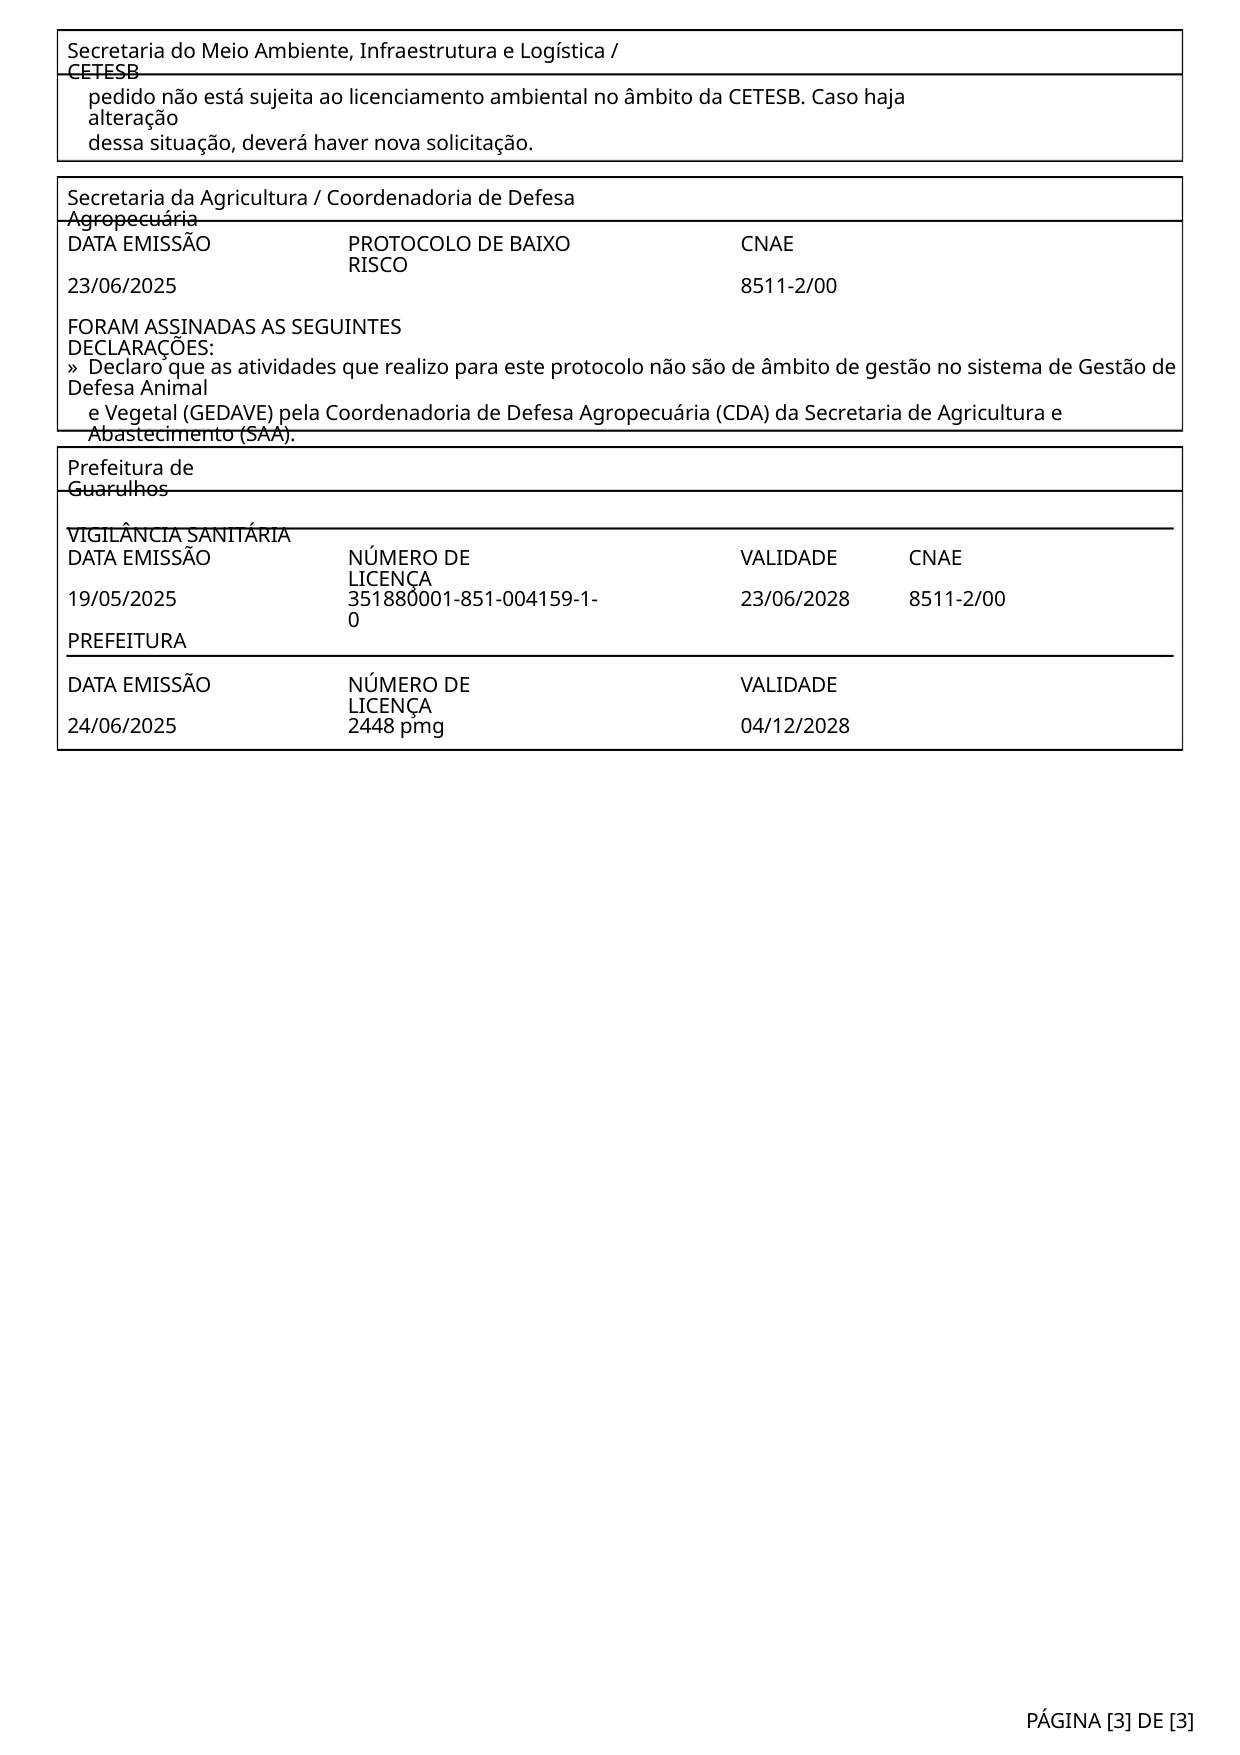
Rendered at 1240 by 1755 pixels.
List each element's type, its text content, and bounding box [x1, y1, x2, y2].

text_box NÚMERO DE LICENÇA [347, 548, 560, 590]
text_box DATA EMISSÃO [67, 234, 226, 256]
text_box [56, 176, 1184, 432]
text_box CNAE [908, 548, 982, 570]
text_box PREFEITURA DATA EMISSÃO 24/06/2025 [67, 631, 226, 739]
text_box pedido não está sujeita ao licenciamento ambiental no âmbito da CETESB. Caso haja alteração dessa situação, deverá haver nova solicitação. [88, 88, 908, 155]
text_box NÚMERO DE LICENÇA [347, 675, 560, 718]
text_box 351880001-851-004159-1-0 [347, 590, 610, 632]
text_box 23/06/2025 [67, 276, 193, 298]
text_box [56, 446, 1184, 751]
text_box PROTOCOLO DE BAIXO RISCO [347, 234, 627, 277]
text_box » Declaro que as atividades que realizo para este protocolo não são de âmbito de gestão no sistema de Gestão de Defesa Animal e Vegetal (GEDAVE) pela Coordenadoria de Defesa Agropecuária (CDA) da Secretaria de Agricultura e Abastecimento (SAA). [67, 358, 1185, 446]
text_box 23/06/2028 [740, 590, 867, 612]
text_box 2448 pmg [347, 717, 458, 739]
text_box PÁGINA [3] DE [3] [1026, 1711, 1202, 1733]
text_box VALIDADE [740, 548, 854, 570]
text_box 04/12/2028 [740, 717, 867, 739]
text_box VALIDADE [740, 675, 854, 697]
text_box 8511-2/00 [740, 276, 854, 298]
text_box Secretaria da Agricultura / Coordenadoria de Defesa Agropecuária [67, 188, 665, 231]
text_box 8511-2/00 [908, 590, 1023, 612]
text_box FORAM ASSINADAS AS SEGUINTES DECLARAÇÕES: [67, 318, 527, 358]
text_box DATA EMISSÃO 19/05/2025 [67, 548, 226, 612]
text_box Secretaria do Meio Ambiente, Infraestrutura e Logística / CETESB [67, 42, 654, 84]
text_box Prefeitura de Guarulhos VIGILÂNCIA SANITÁRIA [67, 458, 300, 547]
text_box [56, 29, 1184, 162]
text_box CNAE [740, 234, 814, 256]
